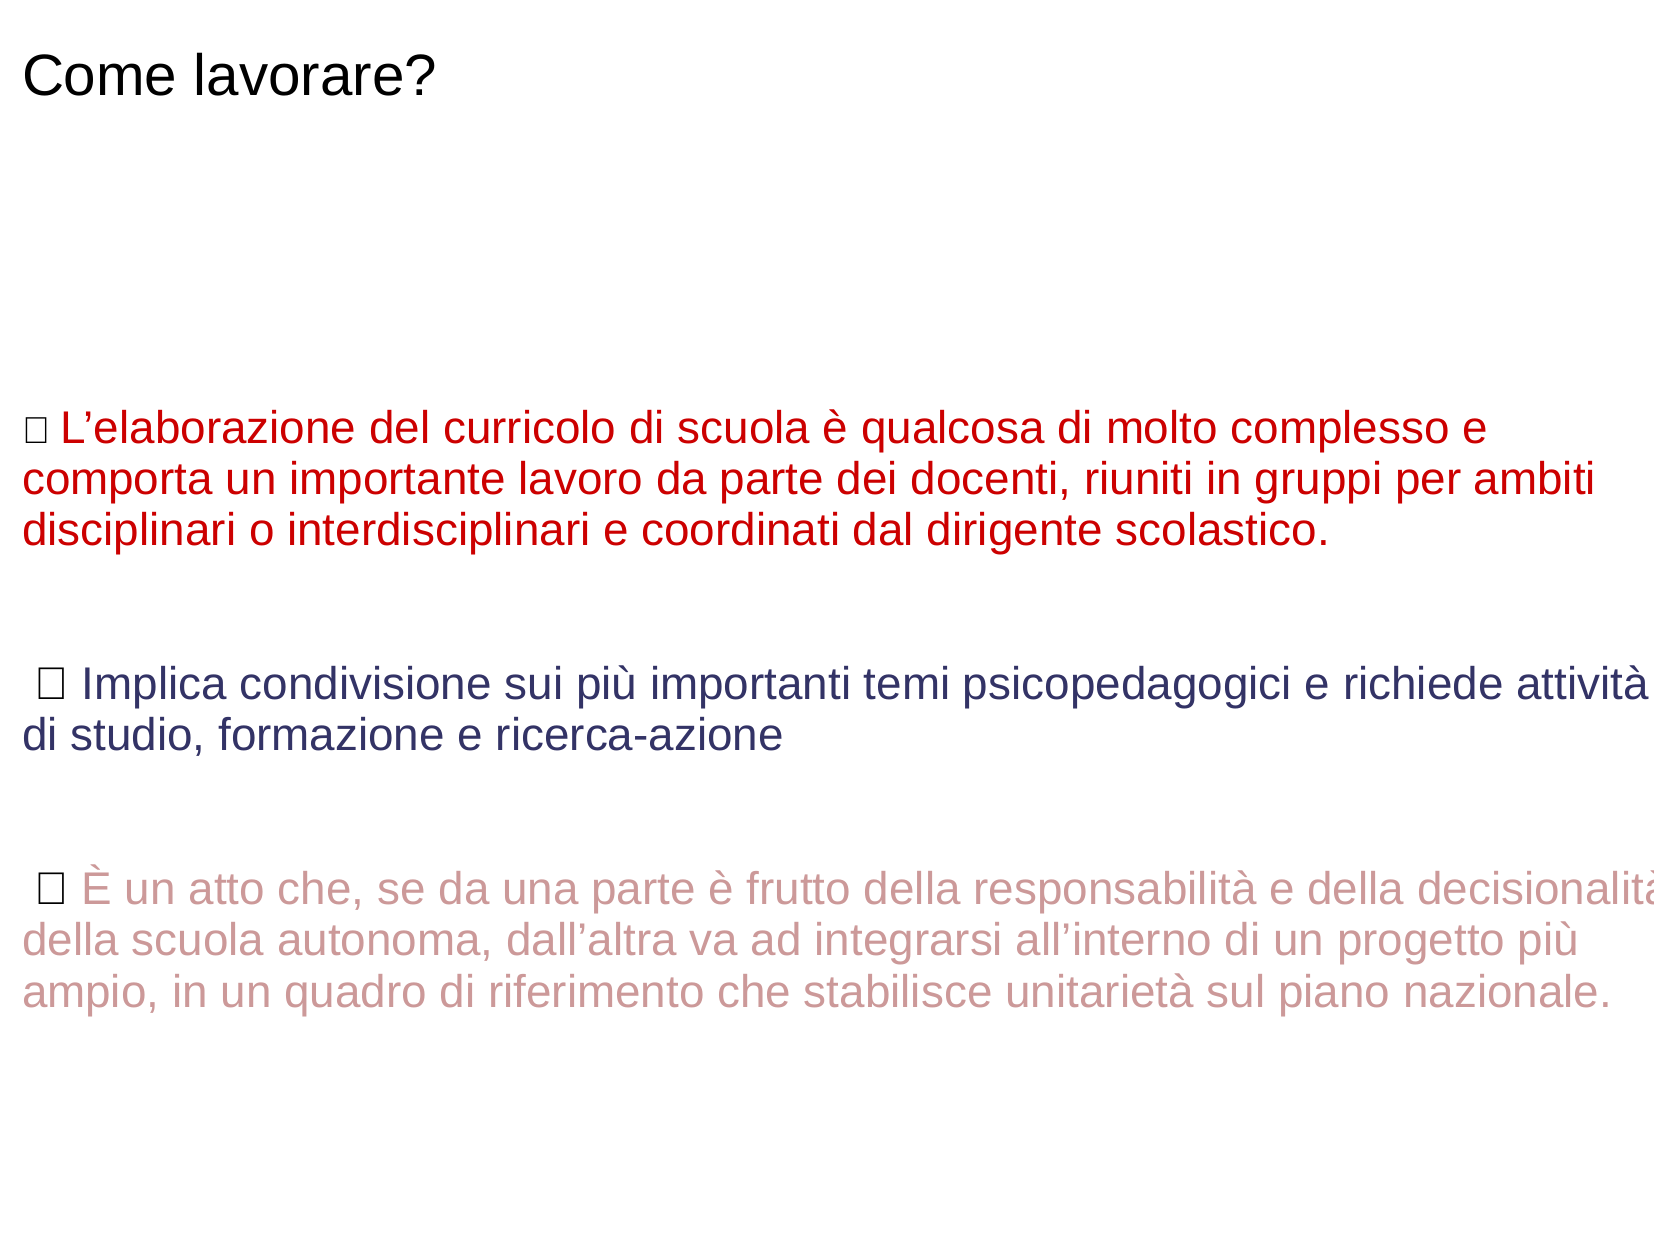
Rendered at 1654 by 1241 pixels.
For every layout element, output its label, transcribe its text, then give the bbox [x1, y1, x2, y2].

text_box Come lavorare?  L’elaborazione del curricolo di scuola è qualcosa di molto complesso e comporta un importante lavoro da parte dei docenti, riuniti in gruppi per ambiti disciplinari o interdisciplinari e coordinati dal dirigente scolastico.  Implica condivisione sui più importanti temi psicopedagogici e richiede attività di studio, formazione e ricerca-azione  È un atto che, se da una parte è frutto della responsabilità e della decisionalità della scuola autonoma, dall’altra va ad integrarsi all’interno di un progetto più ampio, in un quadro di riferimento che stabilisce unitarietà sul piano nazionale. [7, 35, 1654, 1022]
